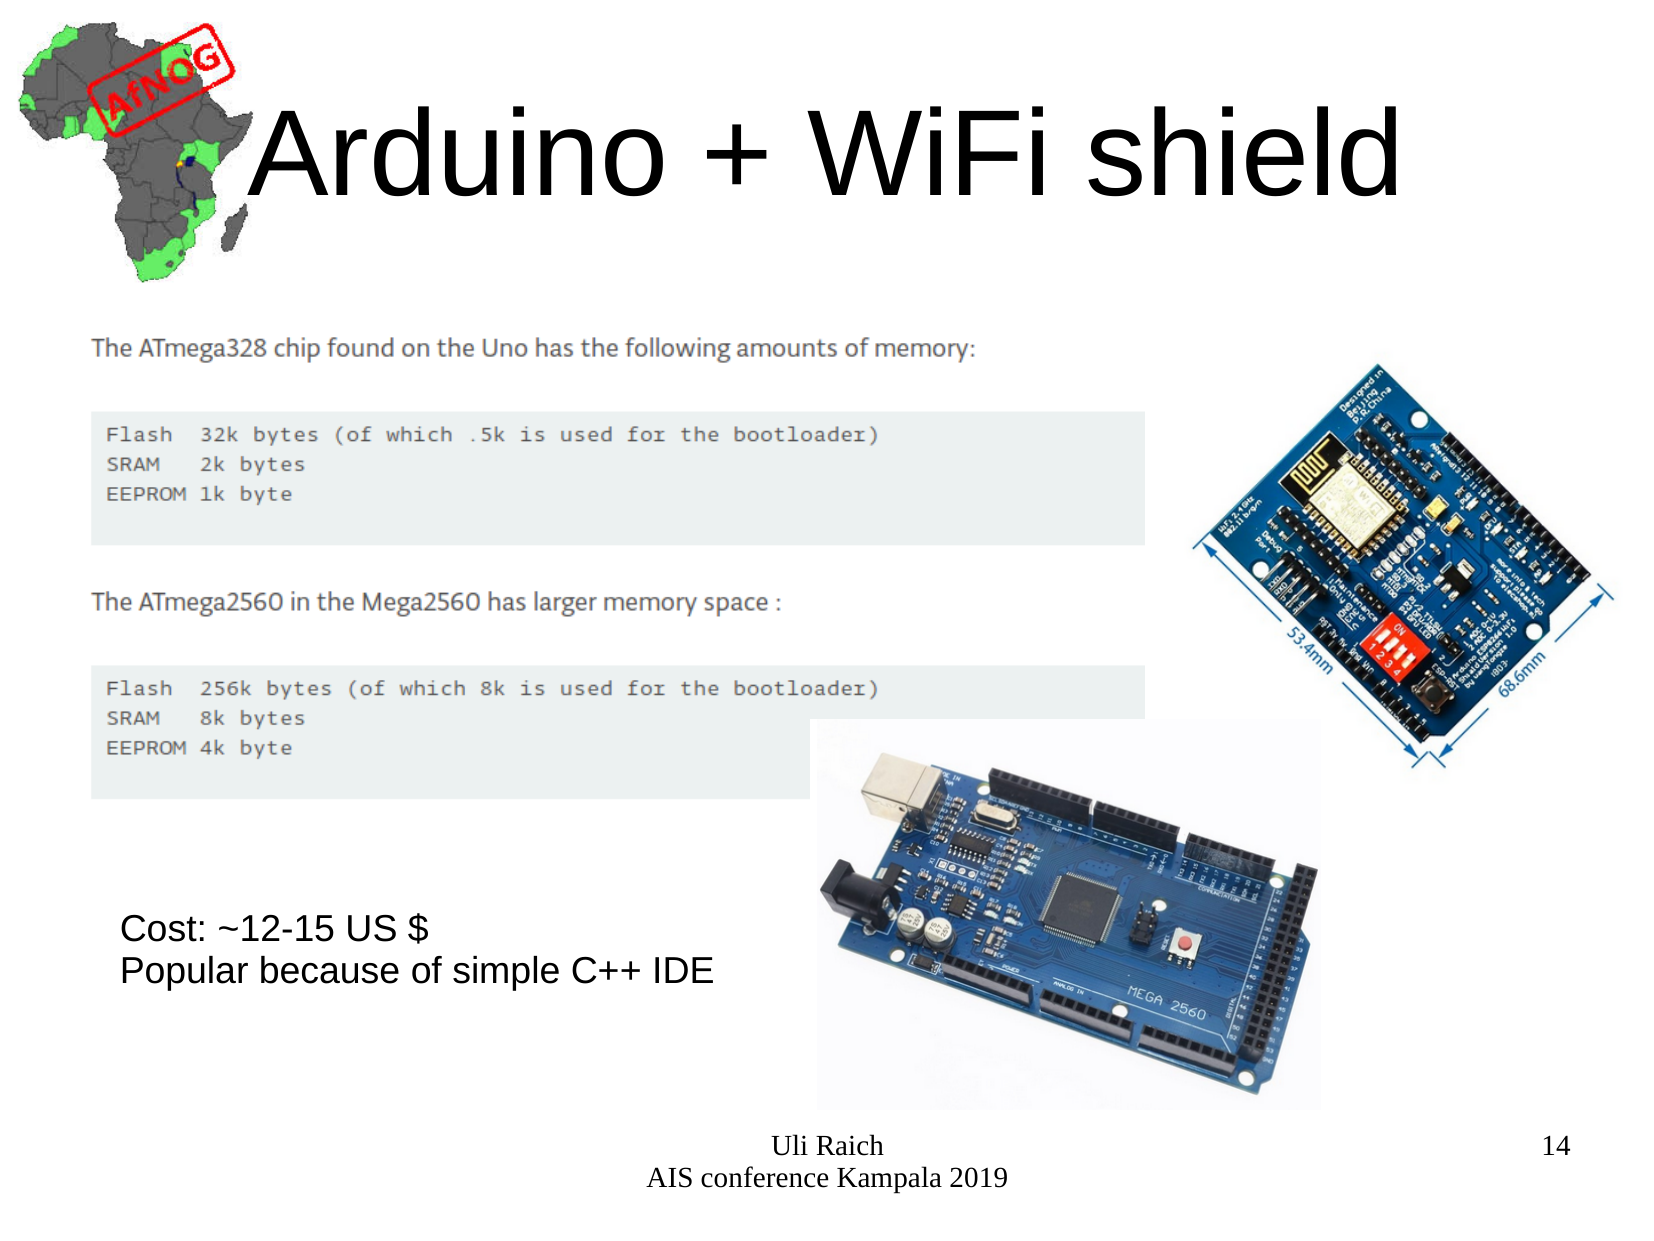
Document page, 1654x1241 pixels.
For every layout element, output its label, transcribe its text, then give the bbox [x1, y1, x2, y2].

picture [9, 0, 259, 291]
text_box Cost: ~12-15 US $ Popular because of simple C++ IDE [105, 900, 730, 999]
picture [41, 299, 1645, 1111]
title Arduino + WiFi shield [82, 49, 1571, 257]
